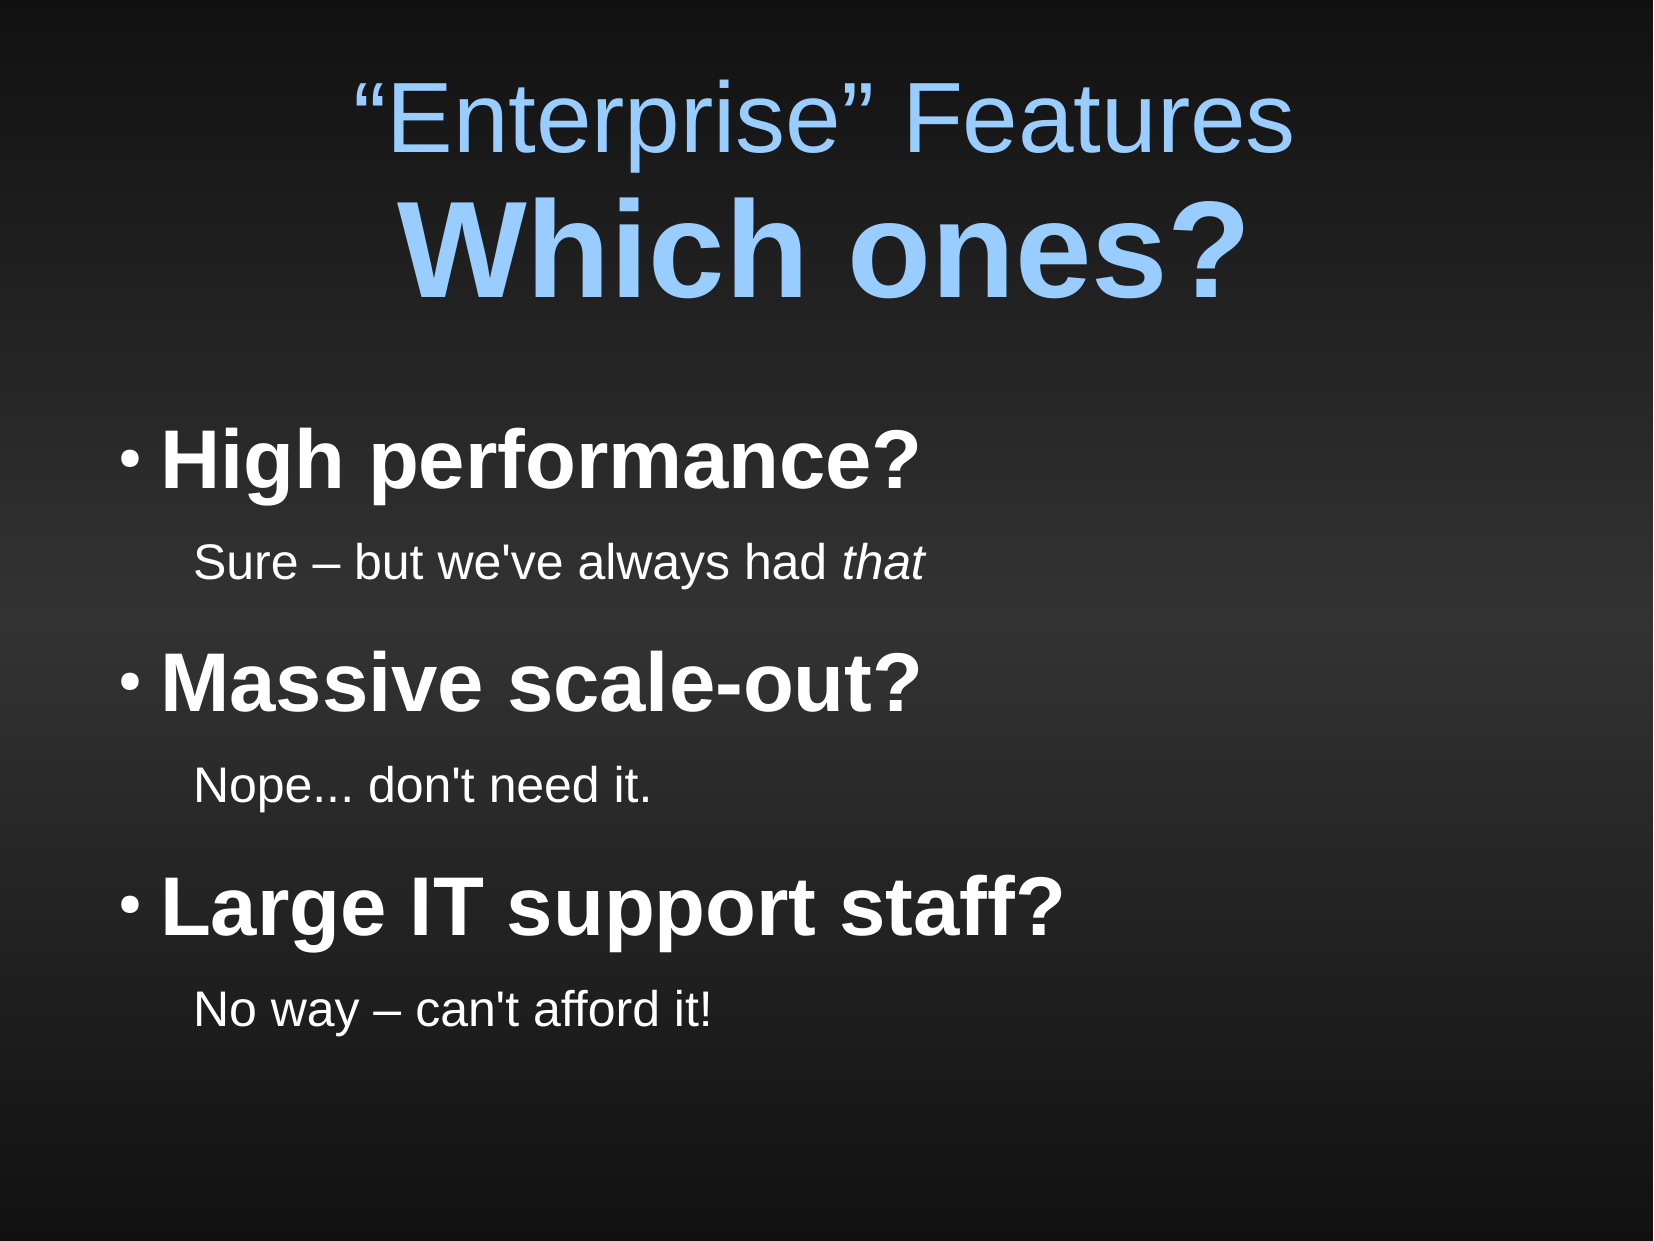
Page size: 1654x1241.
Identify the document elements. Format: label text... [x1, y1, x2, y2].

title “Enterprise” Features Which ones? [0, 61, 1651, 328]
text_box High performance? Sure – but we've always had that Massive scale-out? Nope... don't need it. Large IT support staff? No way – can't afford it! [103, 285, 1543, 1160]
